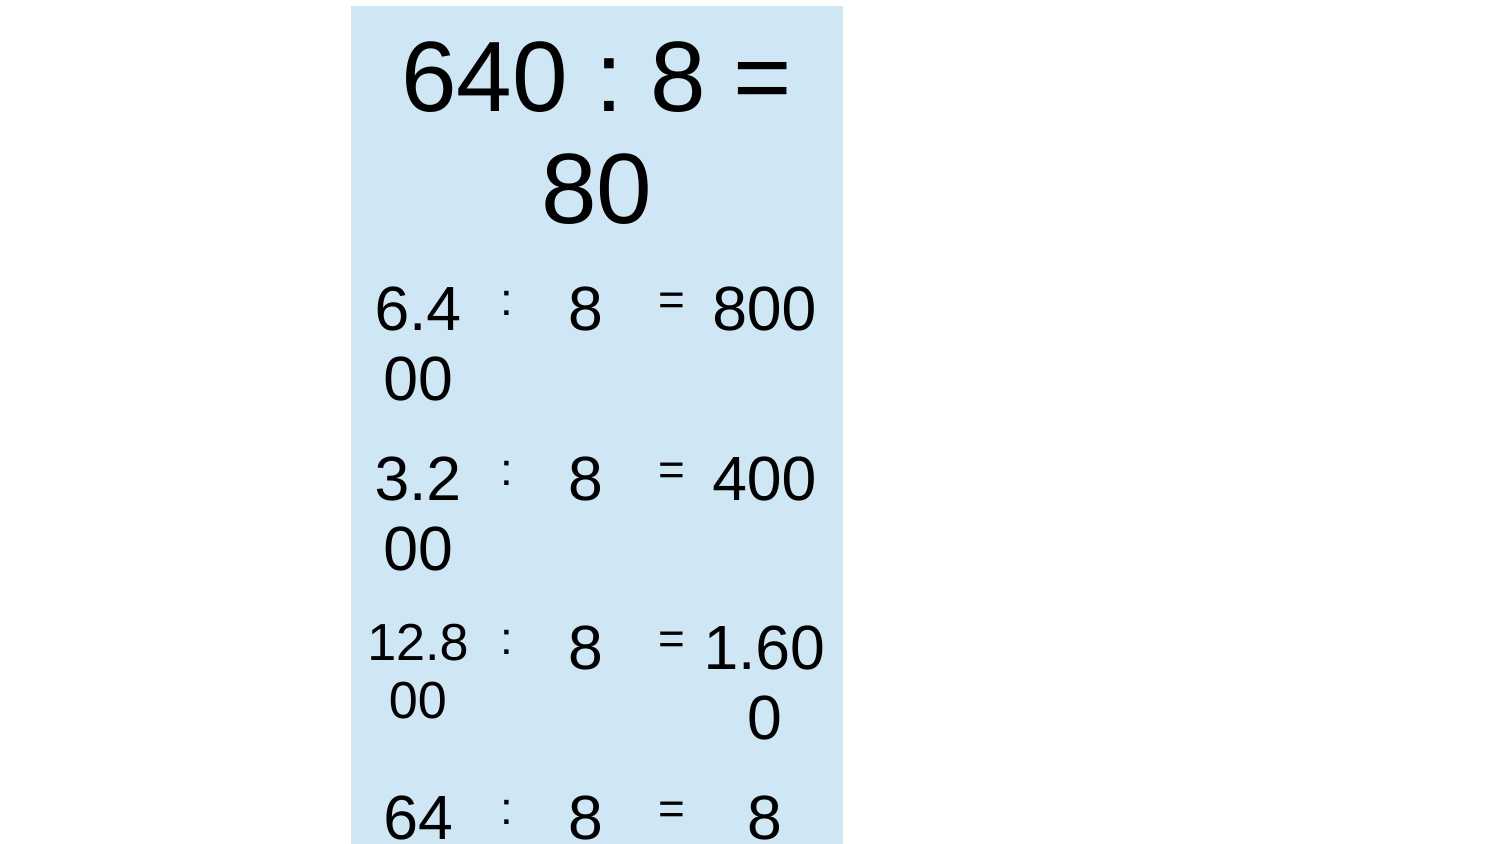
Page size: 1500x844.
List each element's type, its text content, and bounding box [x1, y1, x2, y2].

table_cell 8 [528, 429, 643, 598]
table_cell : [485, 429, 528, 598]
table_cell : [485, 768, 528, 844]
table_cell = [643, 598, 686, 768]
table_cell 400 [686, 429, 843, 598]
table_cell 6.400 [351, 259, 485, 429]
table_cell 8 [528, 259, 643, 429]
table_cell 12.800 [351, 598, 485, 768]
table_cell 8 [686, 768, 843, 844]
table_cell 3.200 [351, 429, 485, 598]
table_cell 800 [686, 259, 843, 429]
table_cell : [485, 259, 528, 429]
table_cell 8 [528, 598, 643, 768]
table_header 640 : 8 = 80 [351, 6, 843, 259]
table_cell 1.600 [686, 598, 843, 768]
table_cell = [643, 768, 686, 844]
table_cell = [643, 429, 686, 598]
table_cell 8 [528, 768, 643, 844]
table_cell : [485, 598, 528, 768]
table_cell 64 [351, 768, 485, 844]
table_cell = [643, 259, 686, 429]
